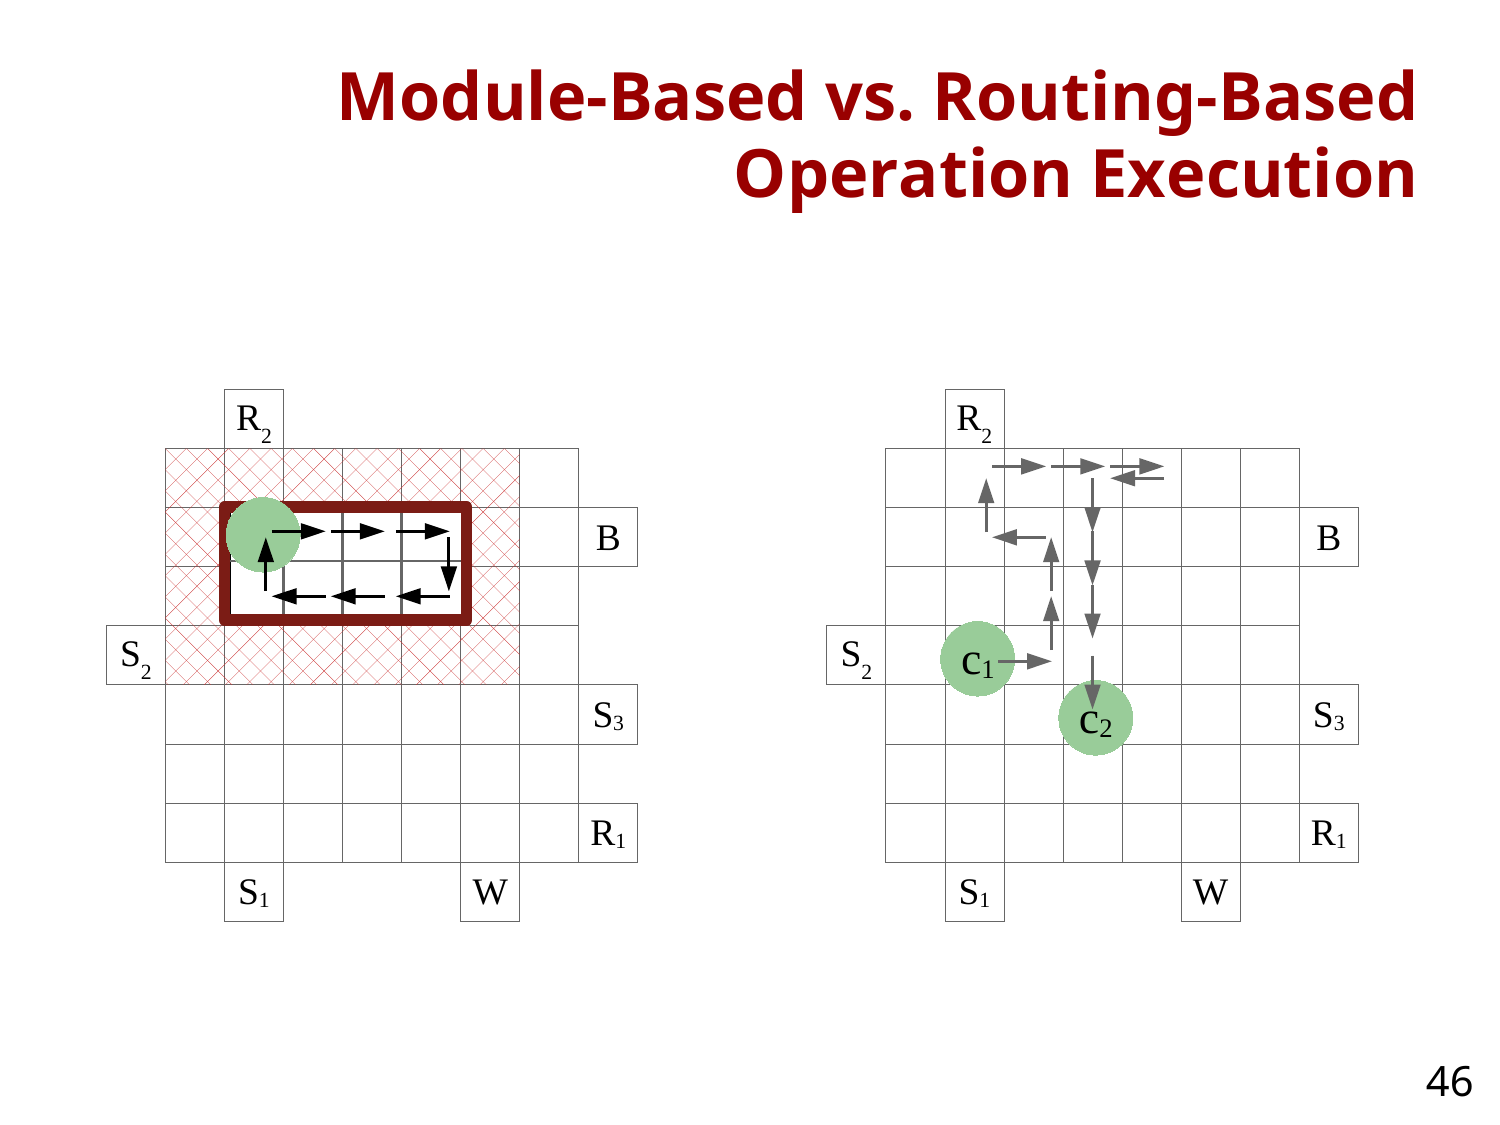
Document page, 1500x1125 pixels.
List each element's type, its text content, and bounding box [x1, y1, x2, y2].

text_box [165, 448, 520, 685]
text_box c2 [1058, 680, 1133, 756]
text_box S2 [826, 625, 886, 685]
text_box R2 [224, 389, 284, 448]
text_box W [1181, 862, 1241, 922]
text_box S1 [224, 862, 284, 922]
text_box c1 [940, 621, 1015, 697]
text_box S3 [578, 684, 638, 745]
text_box S2 [106, 625, 165, 685]
text_box B [578, 507, 638, 567]
text_box B [1299, 507, 1359, 567]
text_box R1 [1299, 803, 1359, 863]
text_box R2 [945, 389, 1005, 449]
text_box S1 [945, 862, 1005, 922]
title Module-Based vs. Routing-Based Operation Execution [75, 44, 1419, 227]
text_box W [460, 862, 520, 922]
text_box R1 [578, 803, 638, 863]
text_box S3 [1299, 684, 1359, 745]
